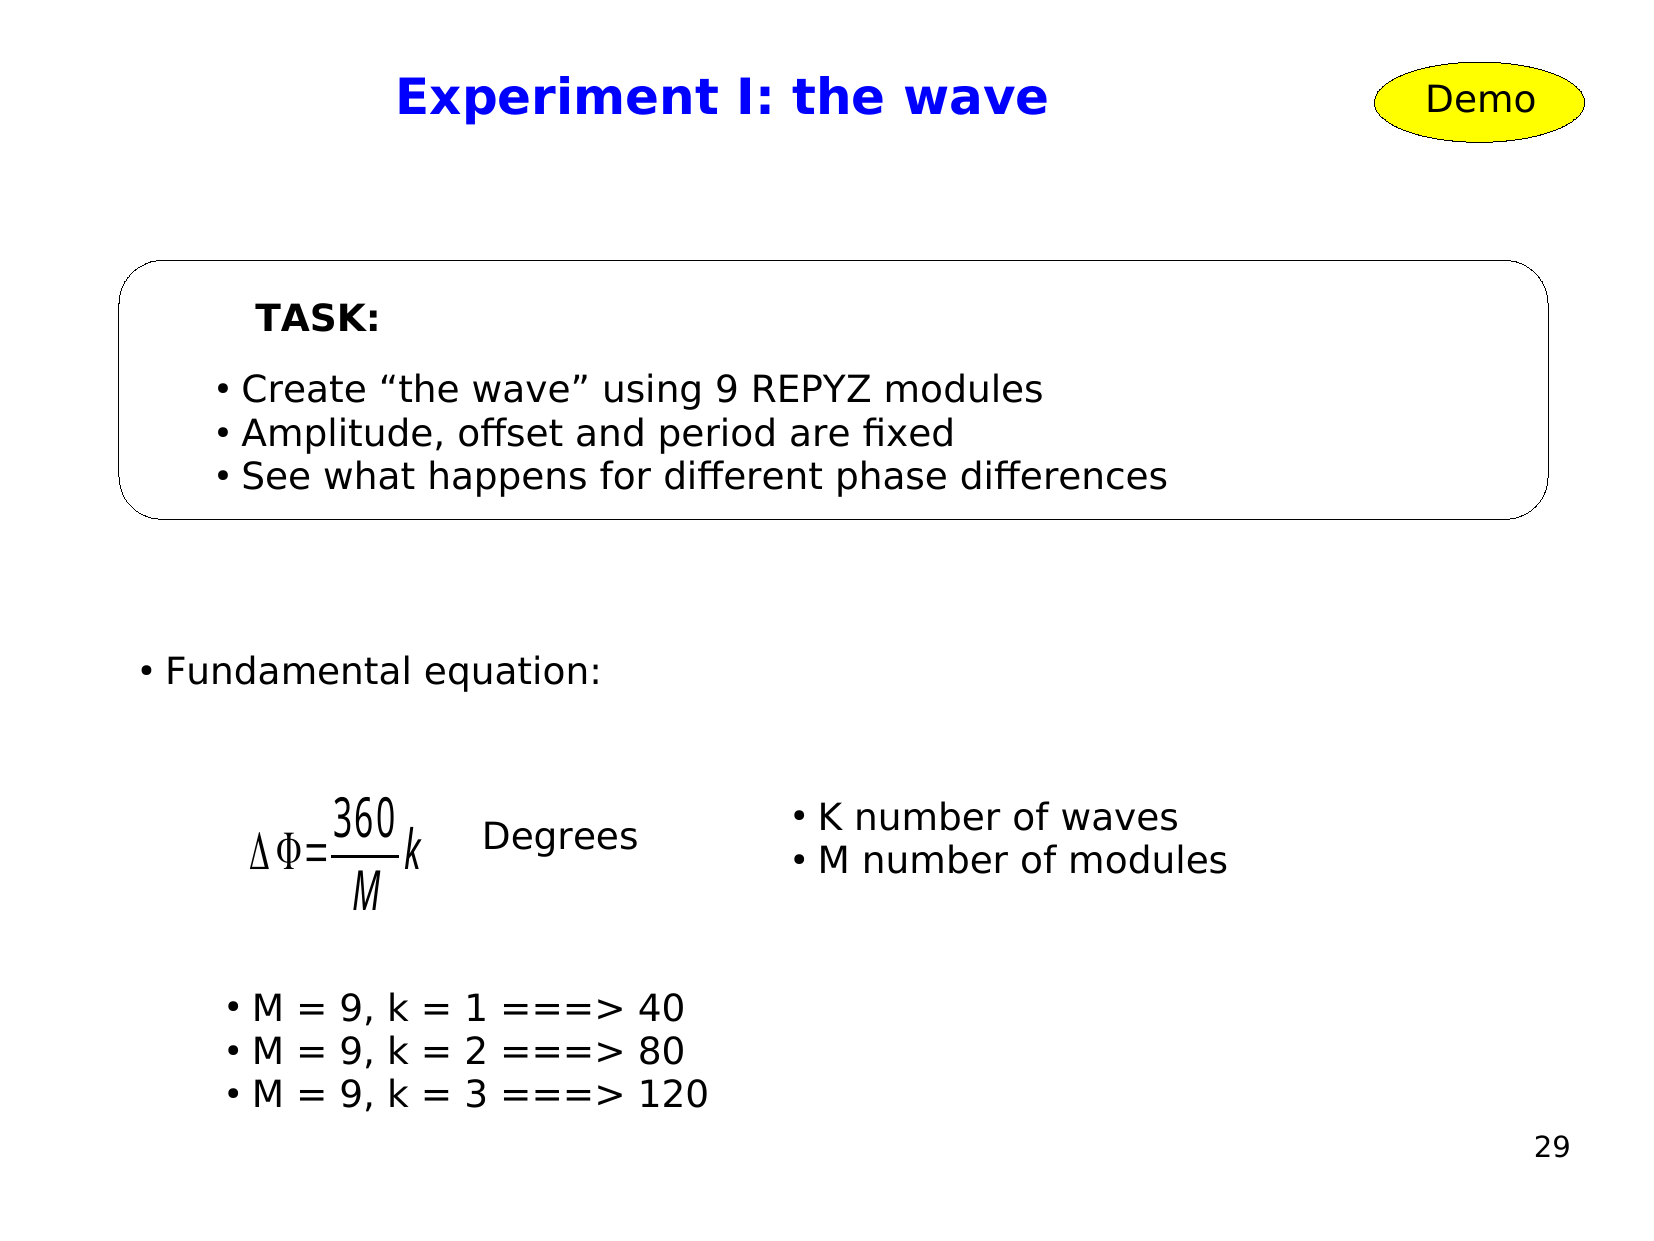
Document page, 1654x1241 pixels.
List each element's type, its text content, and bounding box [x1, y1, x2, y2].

text_box Fundamental equation: [125, 642, 1373, 701]
text_box [1416, 62, 1543, 70]
text_box Degrees [467, 807, 716, 867]
chart [240, 785, 437, 925]
text_box Experiment I: the wave [380, 60, 1066, 134]
text_box [1374, 72, 1585, 143]
text_box K number of waves M number of modules [777, 787, 1476, 890]
text_box M = 9, k = 1 ===> 40 M = 9, k = 2 ===> 80 M = 9, k = 3 ===> 120 [211, 978, 910, 1125]
text_box Create “the wave” using 9 REPYZ modules Amplitude, offset and period are fixed See what happens for different phase differences [201, 360, 1449, 507]
text_box Demo [1410, 70, 1552, 129]
text_box TASK: [240, 289, 396, 352]
